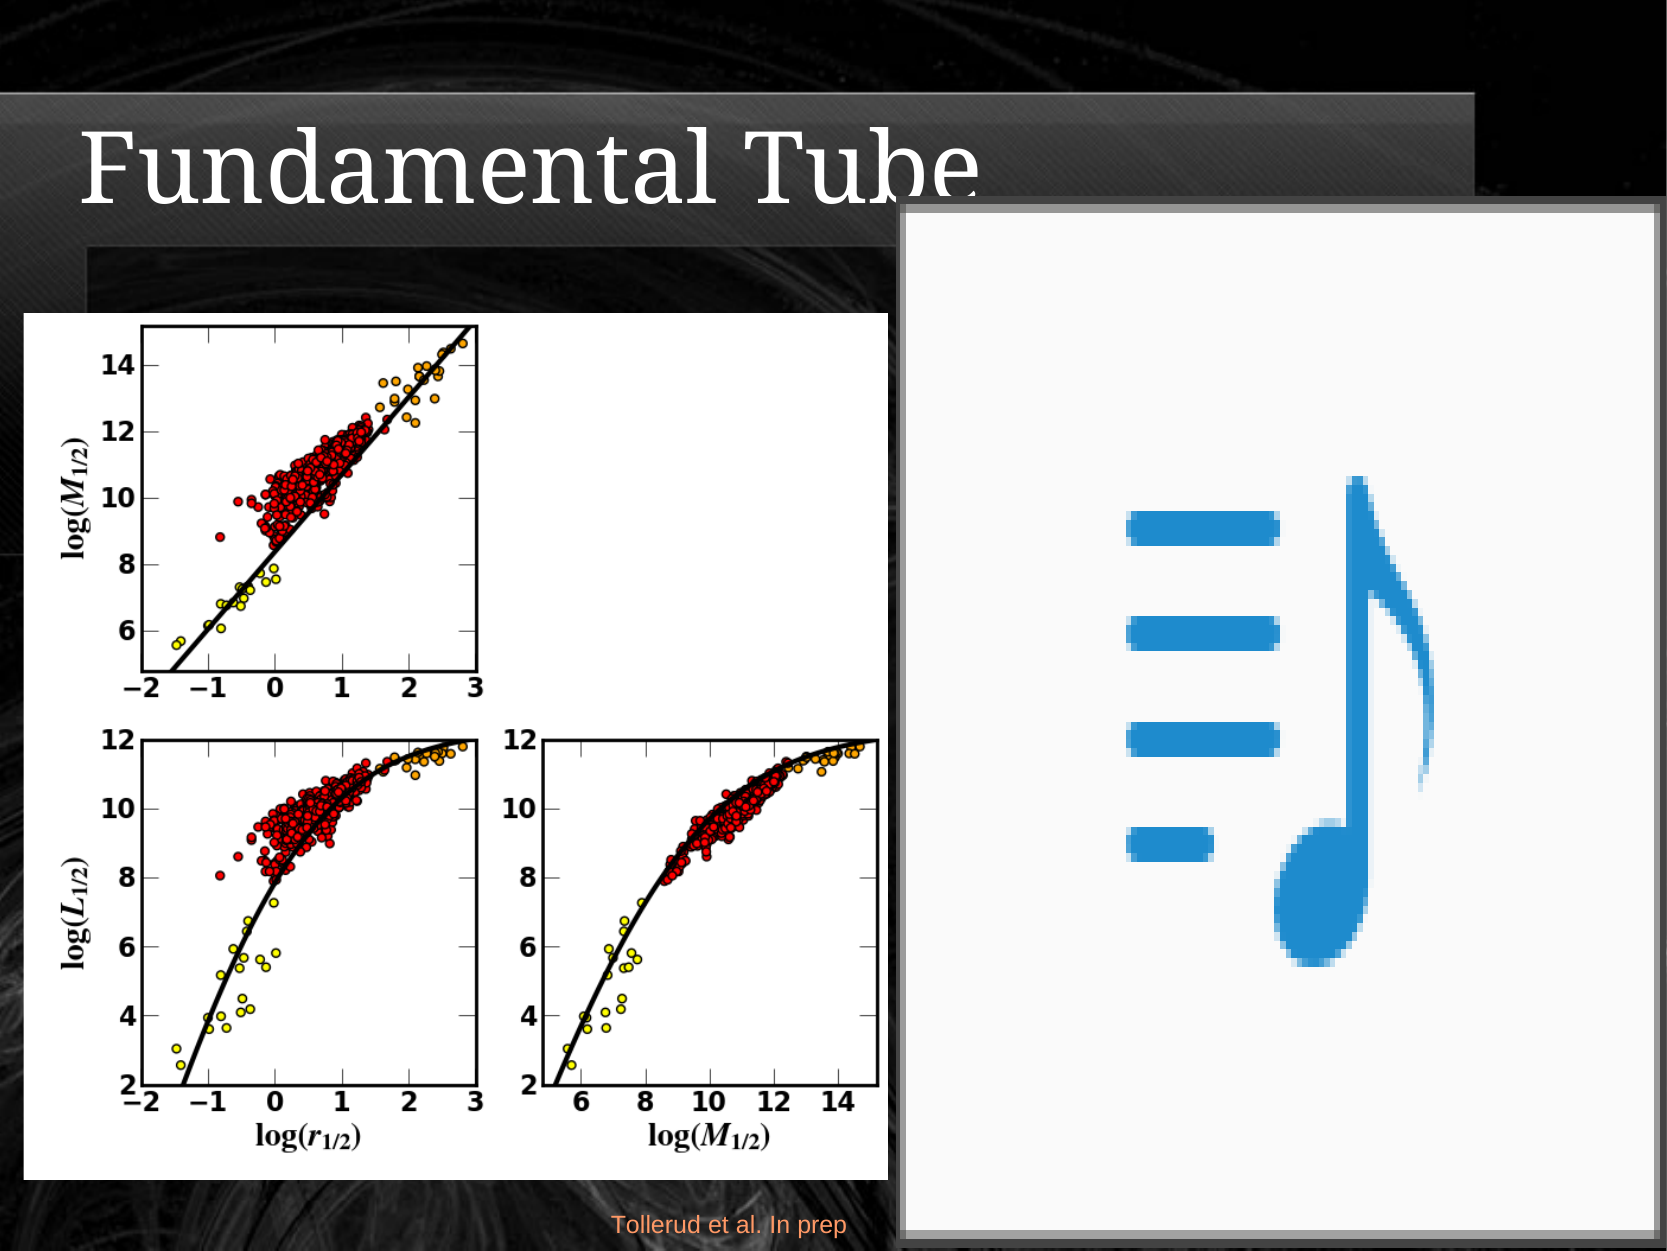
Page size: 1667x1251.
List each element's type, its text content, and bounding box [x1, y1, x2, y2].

title Fundamental Tube [78, 99, 1665, 250]
text_box [894, 195, 1667, 1249]
text_box Tollerud et al. In prep [561, 1174, 898, 1251]
picture [0, 0, 1667, 1251]
